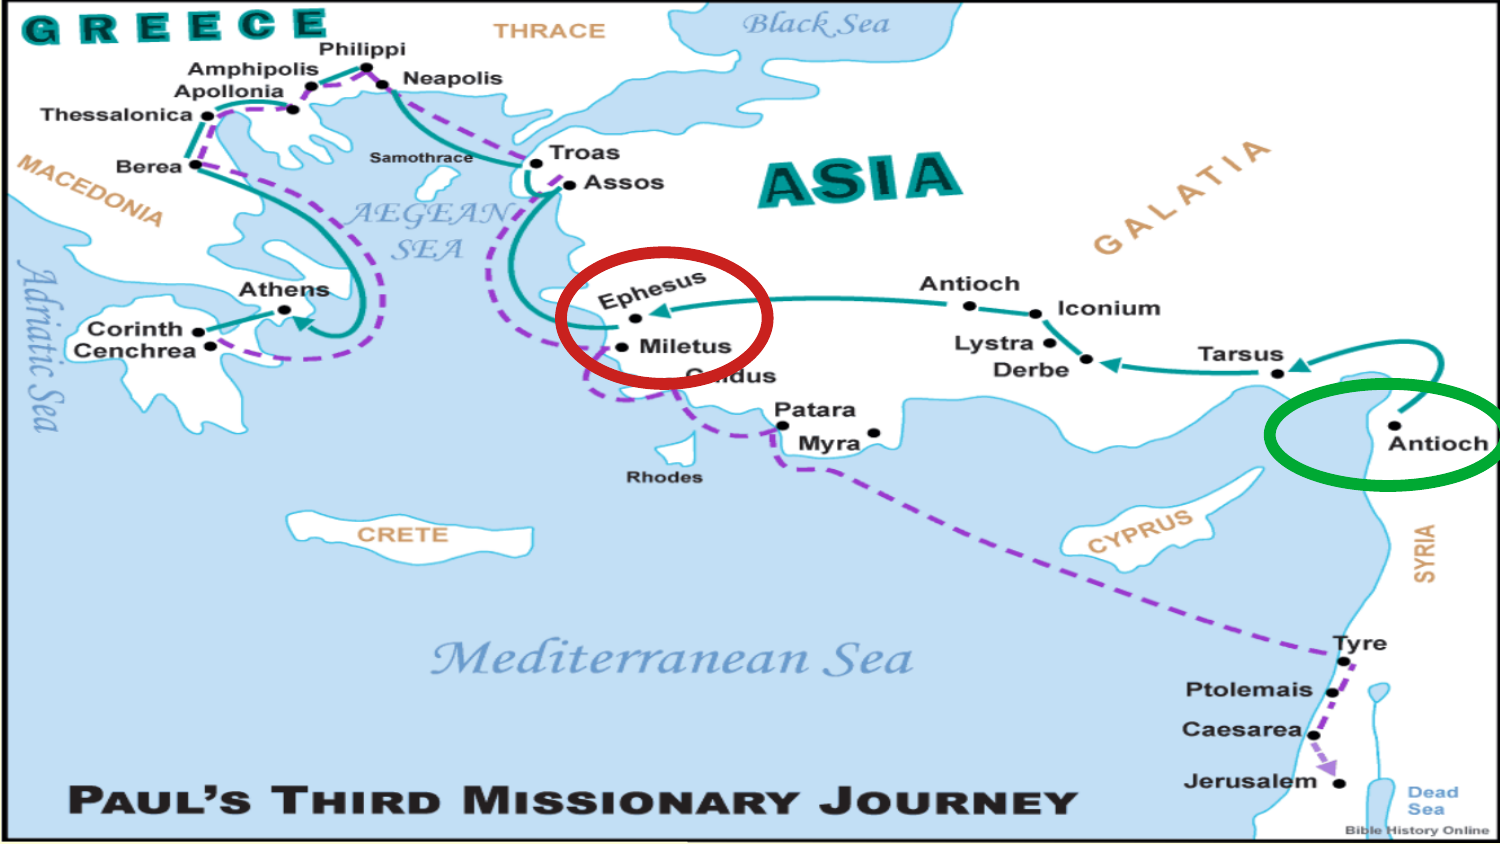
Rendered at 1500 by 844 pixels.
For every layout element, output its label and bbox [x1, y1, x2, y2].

picture [1276, 390, 1499, 480]
picture [0, 0, 1500, 843]
text_box [118, 44, 1447, 115]
